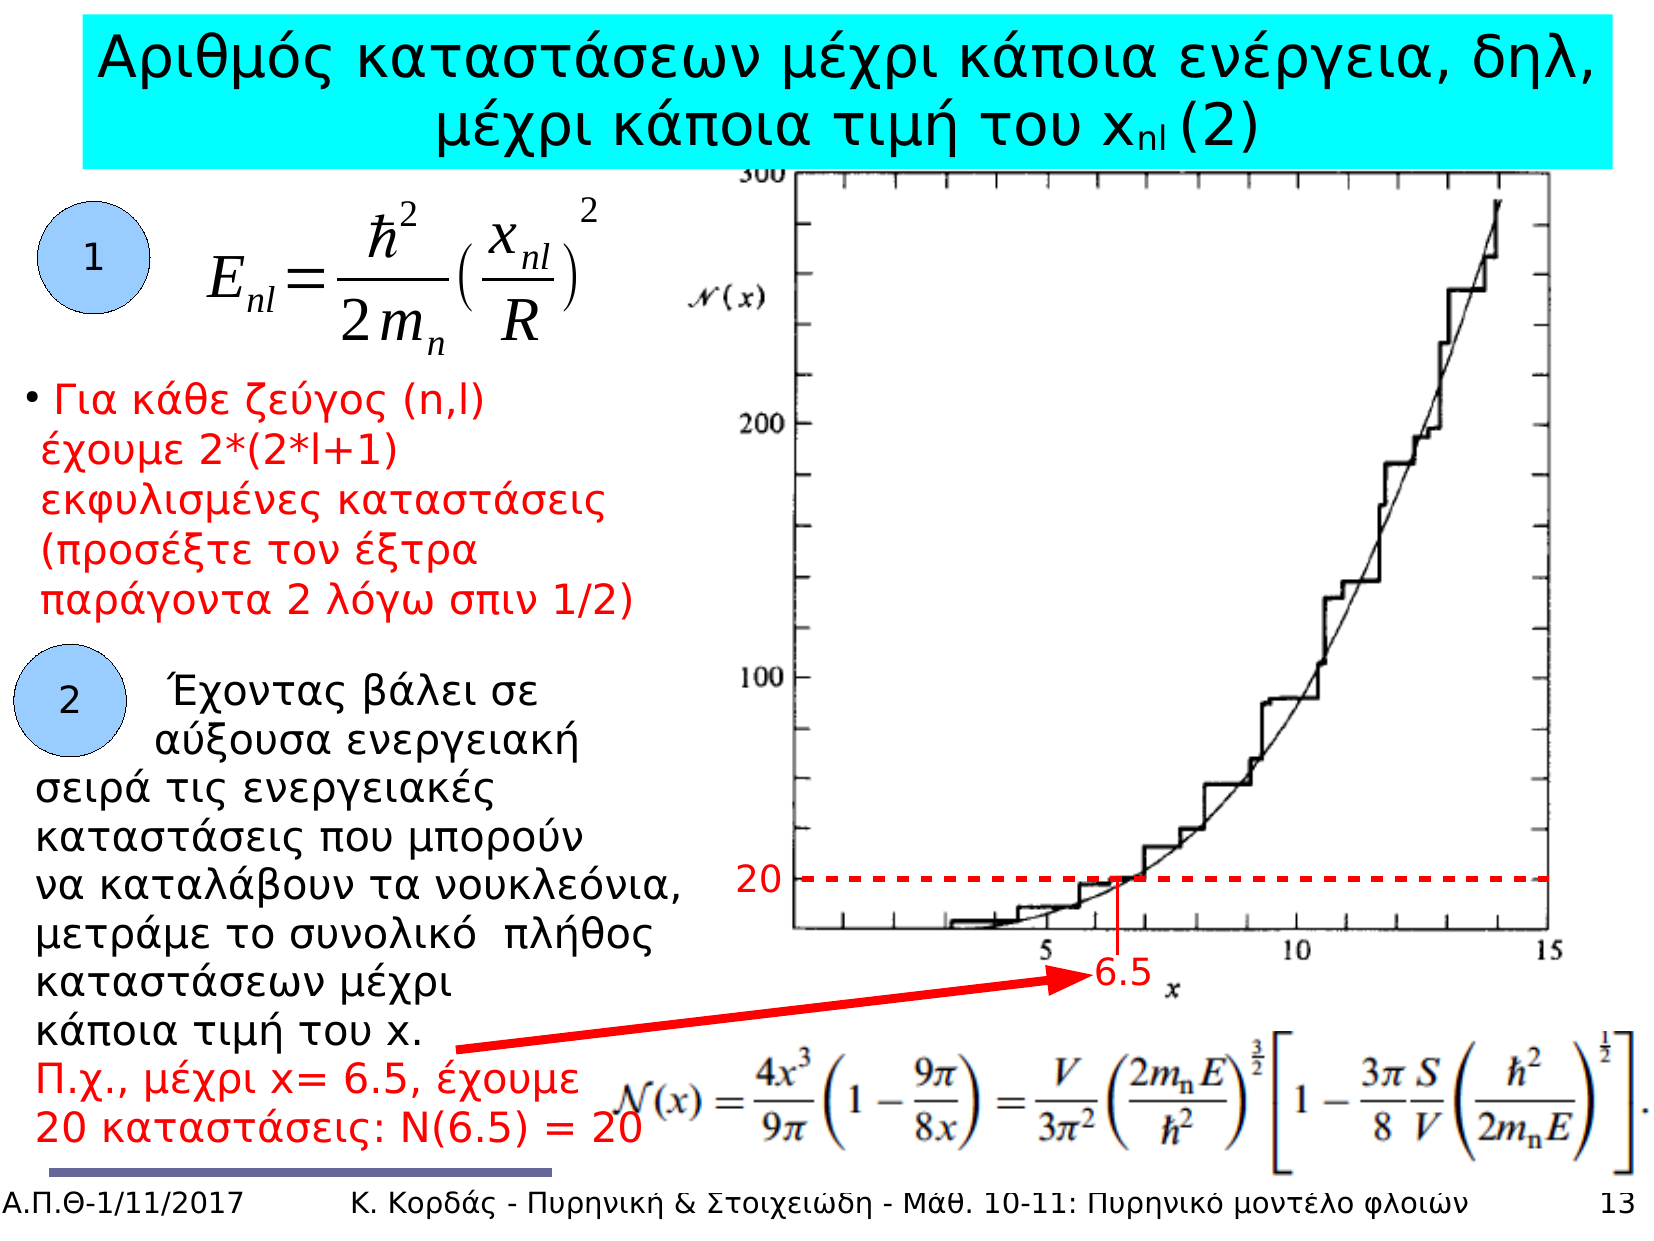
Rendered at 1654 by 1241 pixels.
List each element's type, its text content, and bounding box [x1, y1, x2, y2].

title Αριθμός καταστάσεων μέχρι κάποια ενέργεια, δηλ, μέχρι κάποια τιμή του xnl (2) [82, 14, 1613, 170]
text_box 2 [32, 644, 109, 659]
text_box Για κάθε ζεύγος (n,l) έχουμε 2*(2*l+1) εκφυλισμένες καταστάσεις (προσέξτε τον έξτρα παράγοντα 2 λόγω σπιν 1/2) [10, 365, 844, 631]
text_box 6.5 [1078, 943, 1169, 1003]
chart [187, 187, 615, 366]
text_box 20 [720, 850, 798, 910]
text_box 1 [37, 201, 151, 314]
picture [552, 112, 1654, 1193]
text_box Έχοντας βάλει σε αύξουσα ενεργειακή σειρά τις ενεργειακές καταστάσεις που μπορούν να καταλάβουν τα νουκλεόνια, μετράμε το συνολικό πλήθος καταστάσεων μέχρι κάποια τιμή του x. Π.χ., μέχρι x= 6.5, έχουμε 20 καταστάσεις: Ν(6.5) = 20 [19, 659, 712, 1165]
text_box 2 [13, 677, 19, 725]
